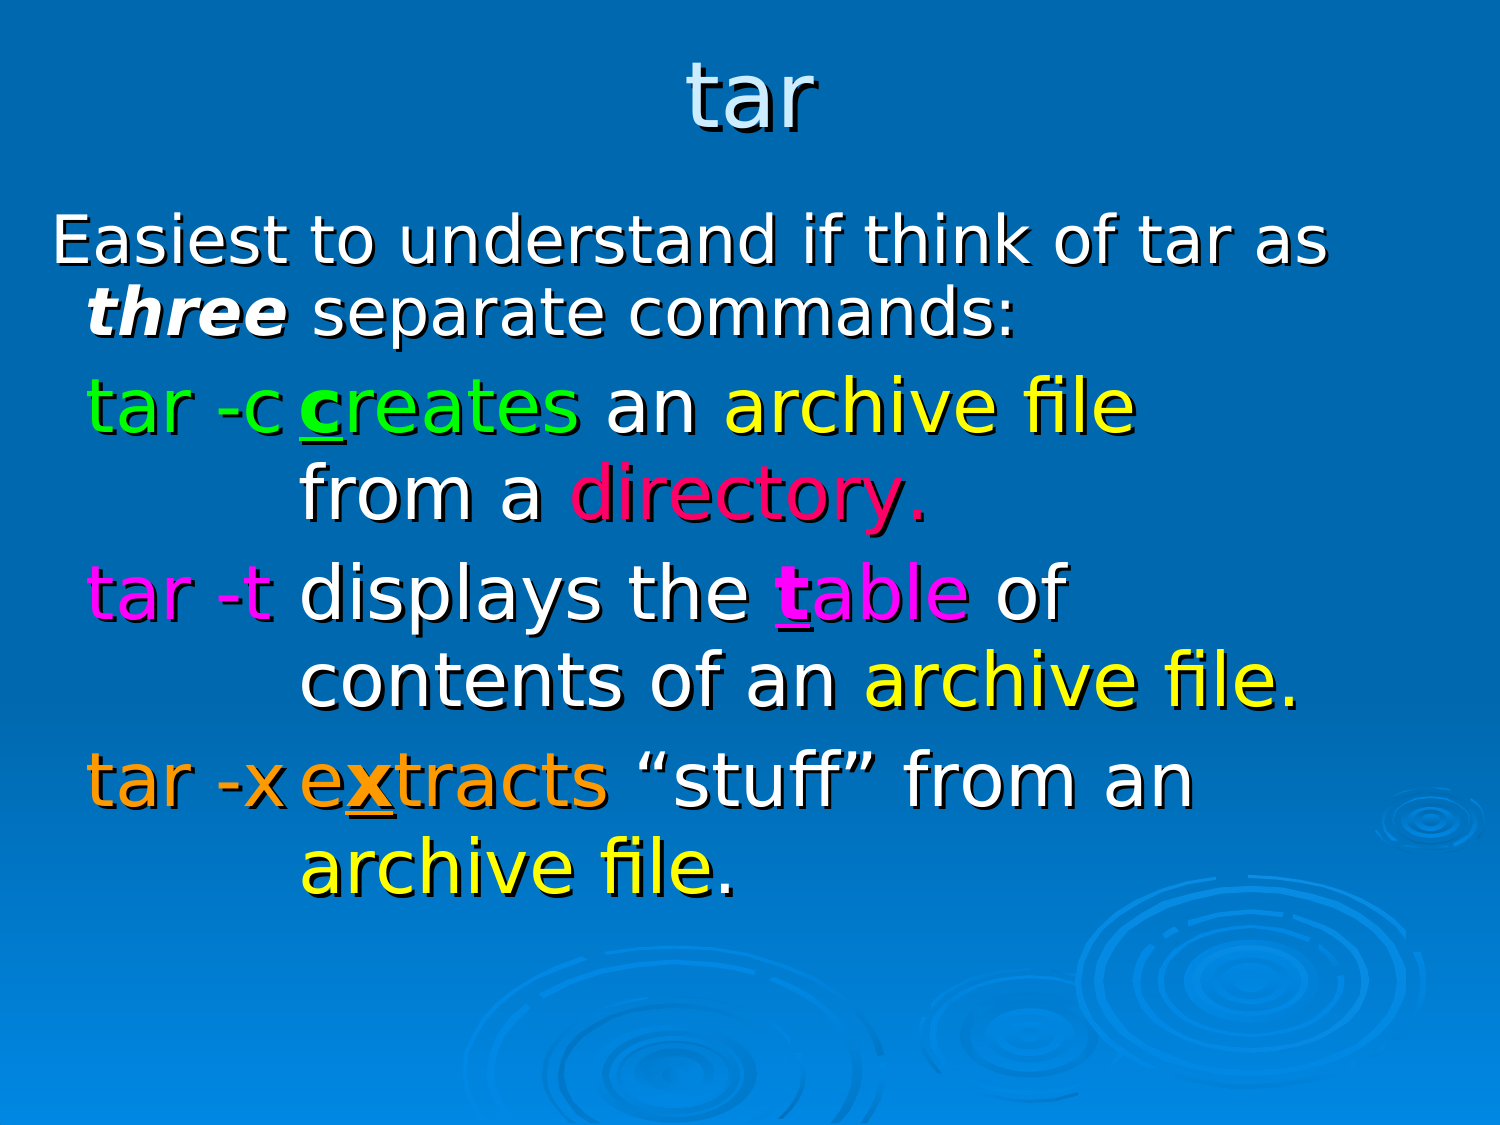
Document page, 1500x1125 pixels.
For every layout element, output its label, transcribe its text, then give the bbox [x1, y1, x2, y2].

title tar [75, 36, 1426, 159]
list Easiest to understand if think of tar as three separate commands: tar -c creates an archive file from a directory. tar -t displays the table of contents of an archive file. tar -x extracts “stuff” from an archive file. [0, 197, 1463, 1076]
